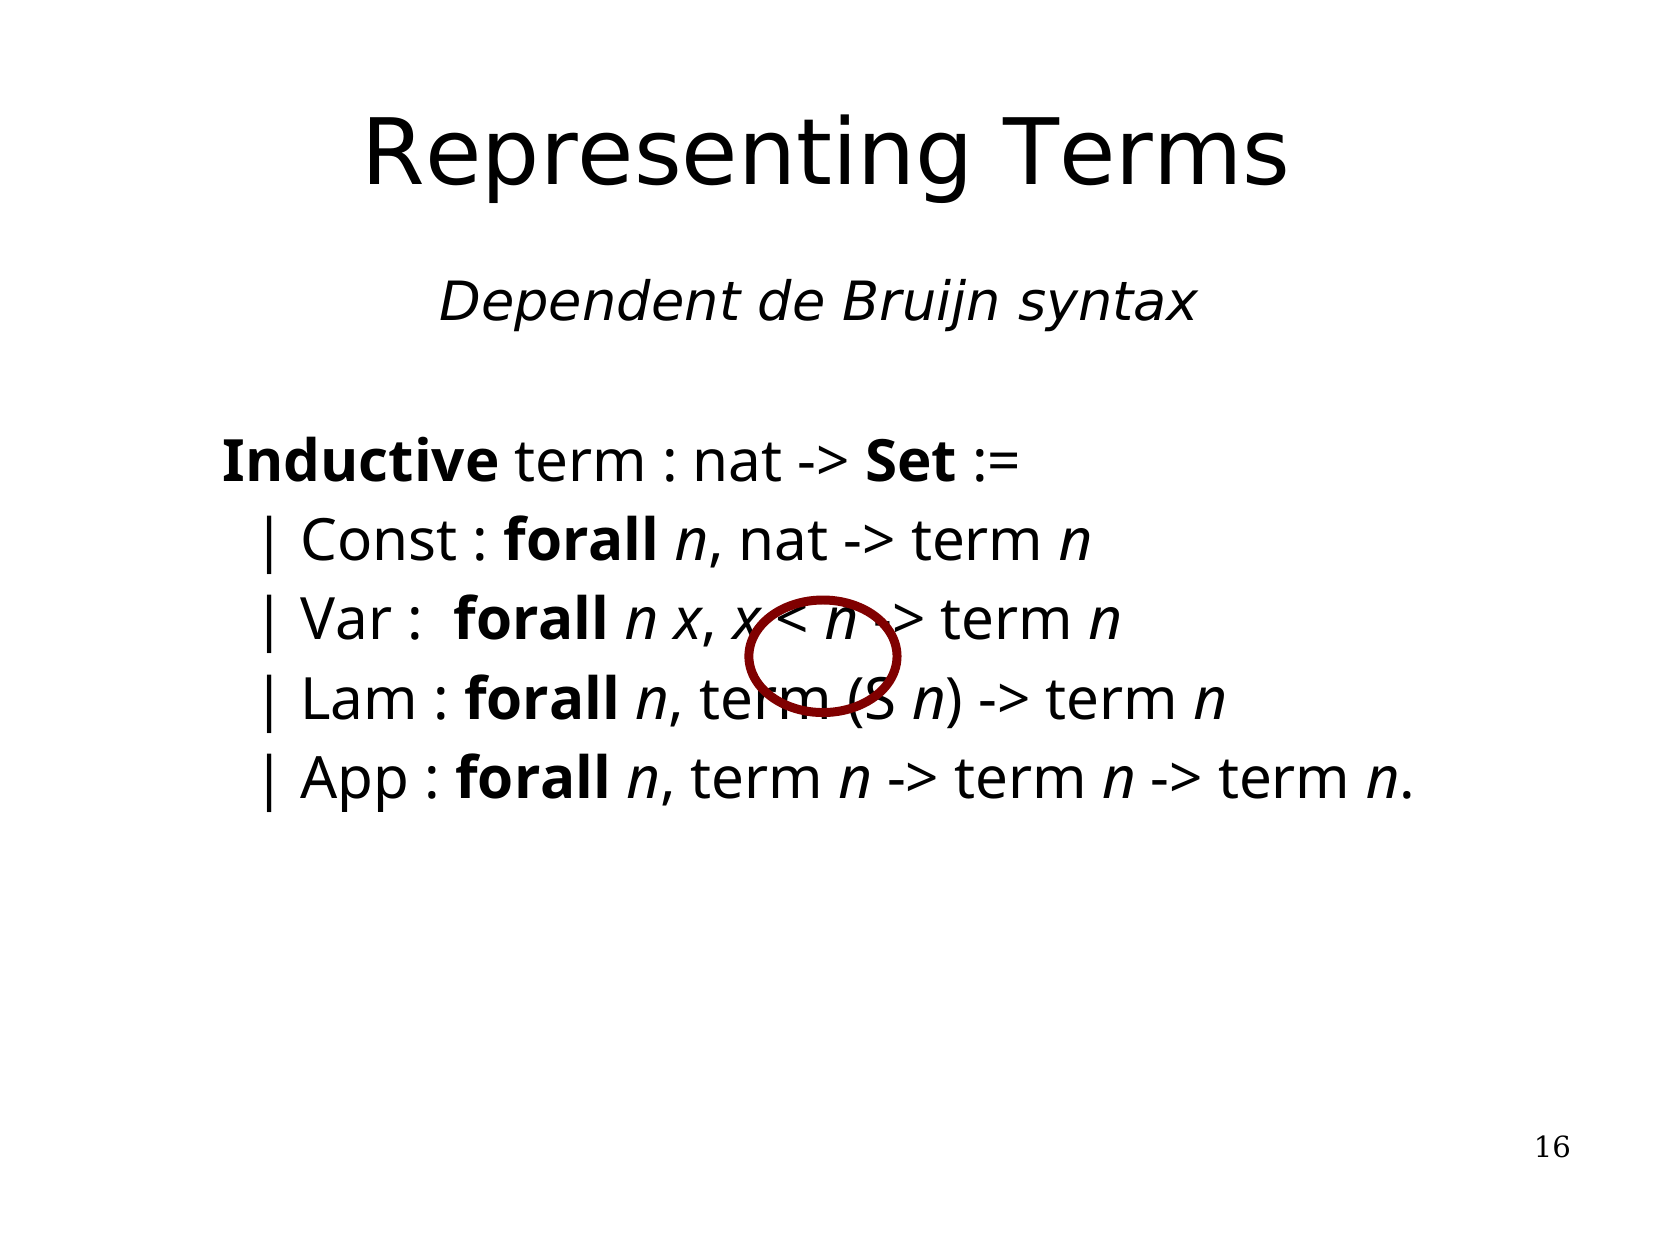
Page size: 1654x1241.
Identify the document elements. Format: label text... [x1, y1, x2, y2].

title Representing Terms [82, 56, 1571, 250]
text_box Dependent de Bruijn syntax [424, 262, 1229, 341]
text_box Inductive term : nat -> Set := | Const : forall n, nat -> term n | Var : forall n x, x < n -> term n | Lam : forall n, term (S n) -> term n | App : forall n, term n -> term n -> term n. [208, 411, 1446, 891]
